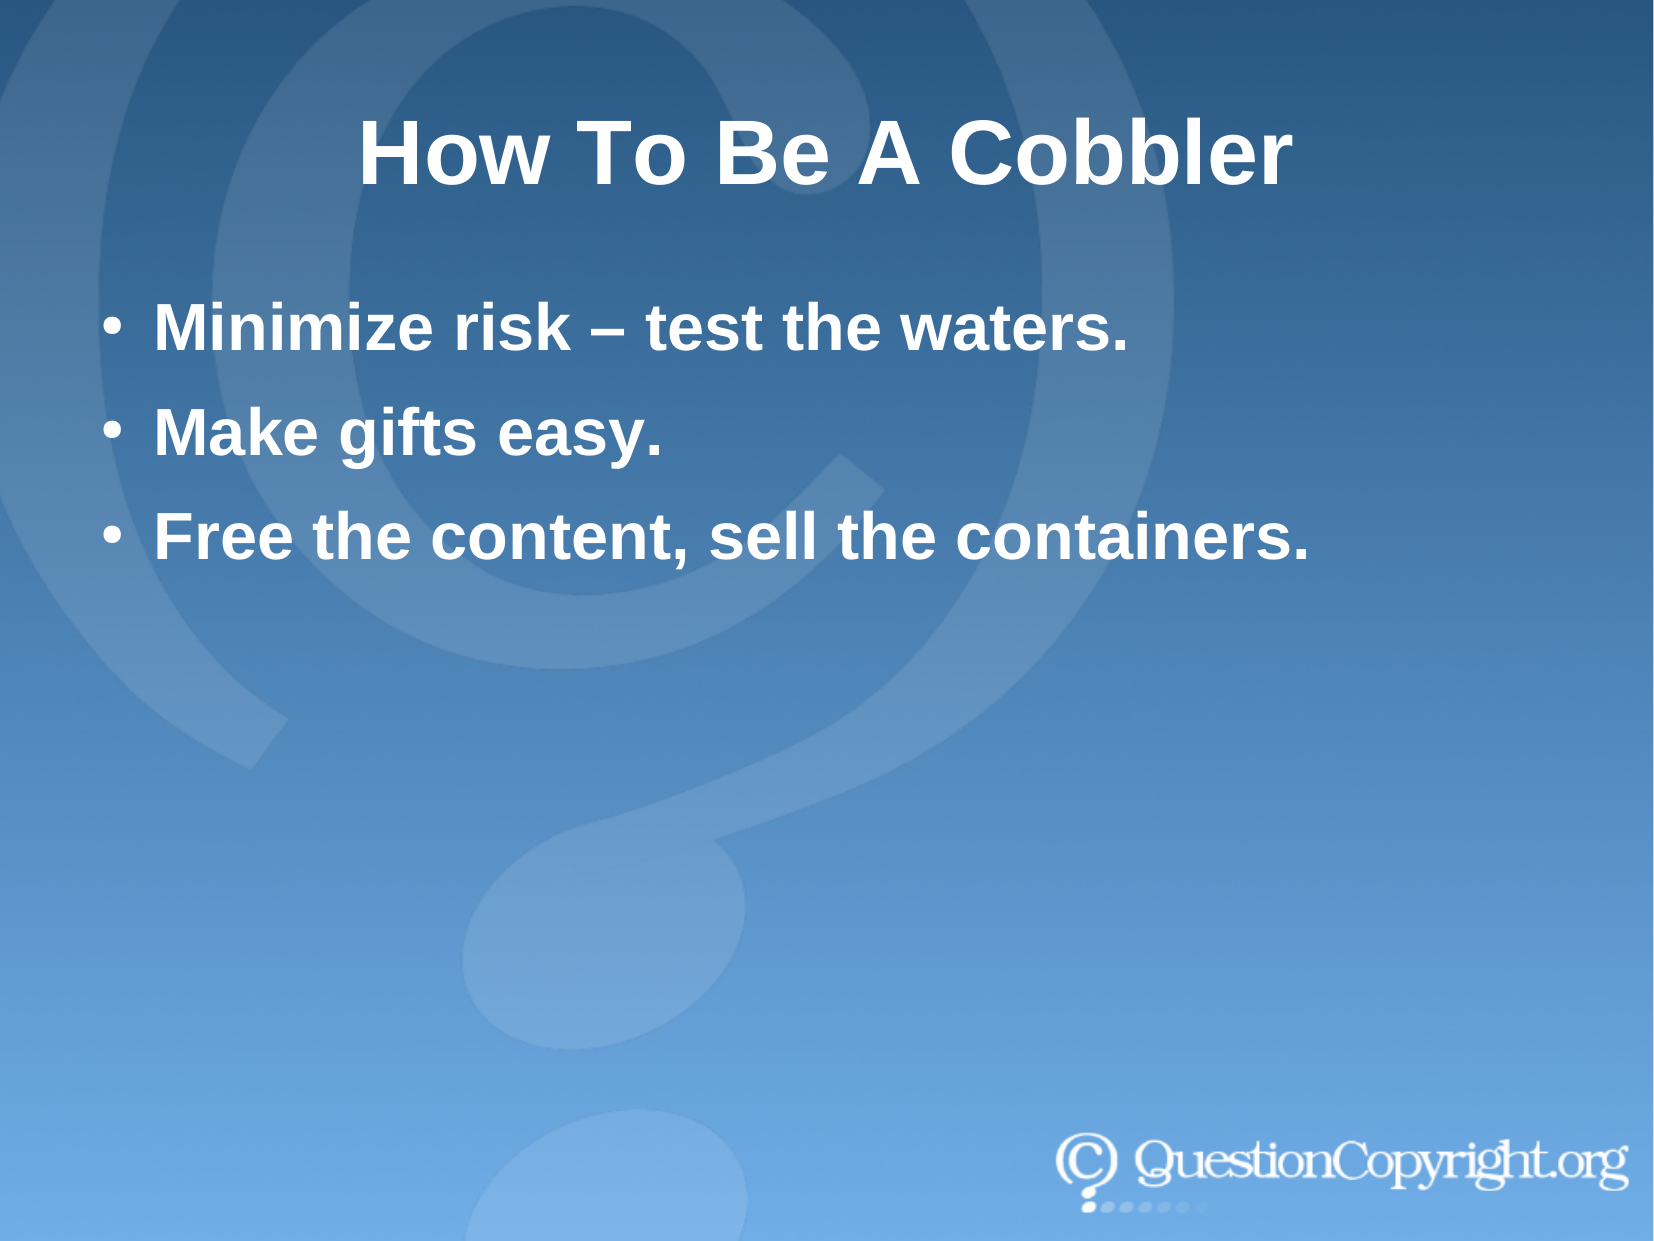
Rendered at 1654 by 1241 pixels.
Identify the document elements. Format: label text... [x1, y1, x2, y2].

list Minimize risk – test the waters. Make gifts easy. Free the content, sell the containers. [82, 290, 1571, 1094]
picture [0, 0, 1654, 1241]
title How To Be A Cobbler [82, 49, 1571, 257]
